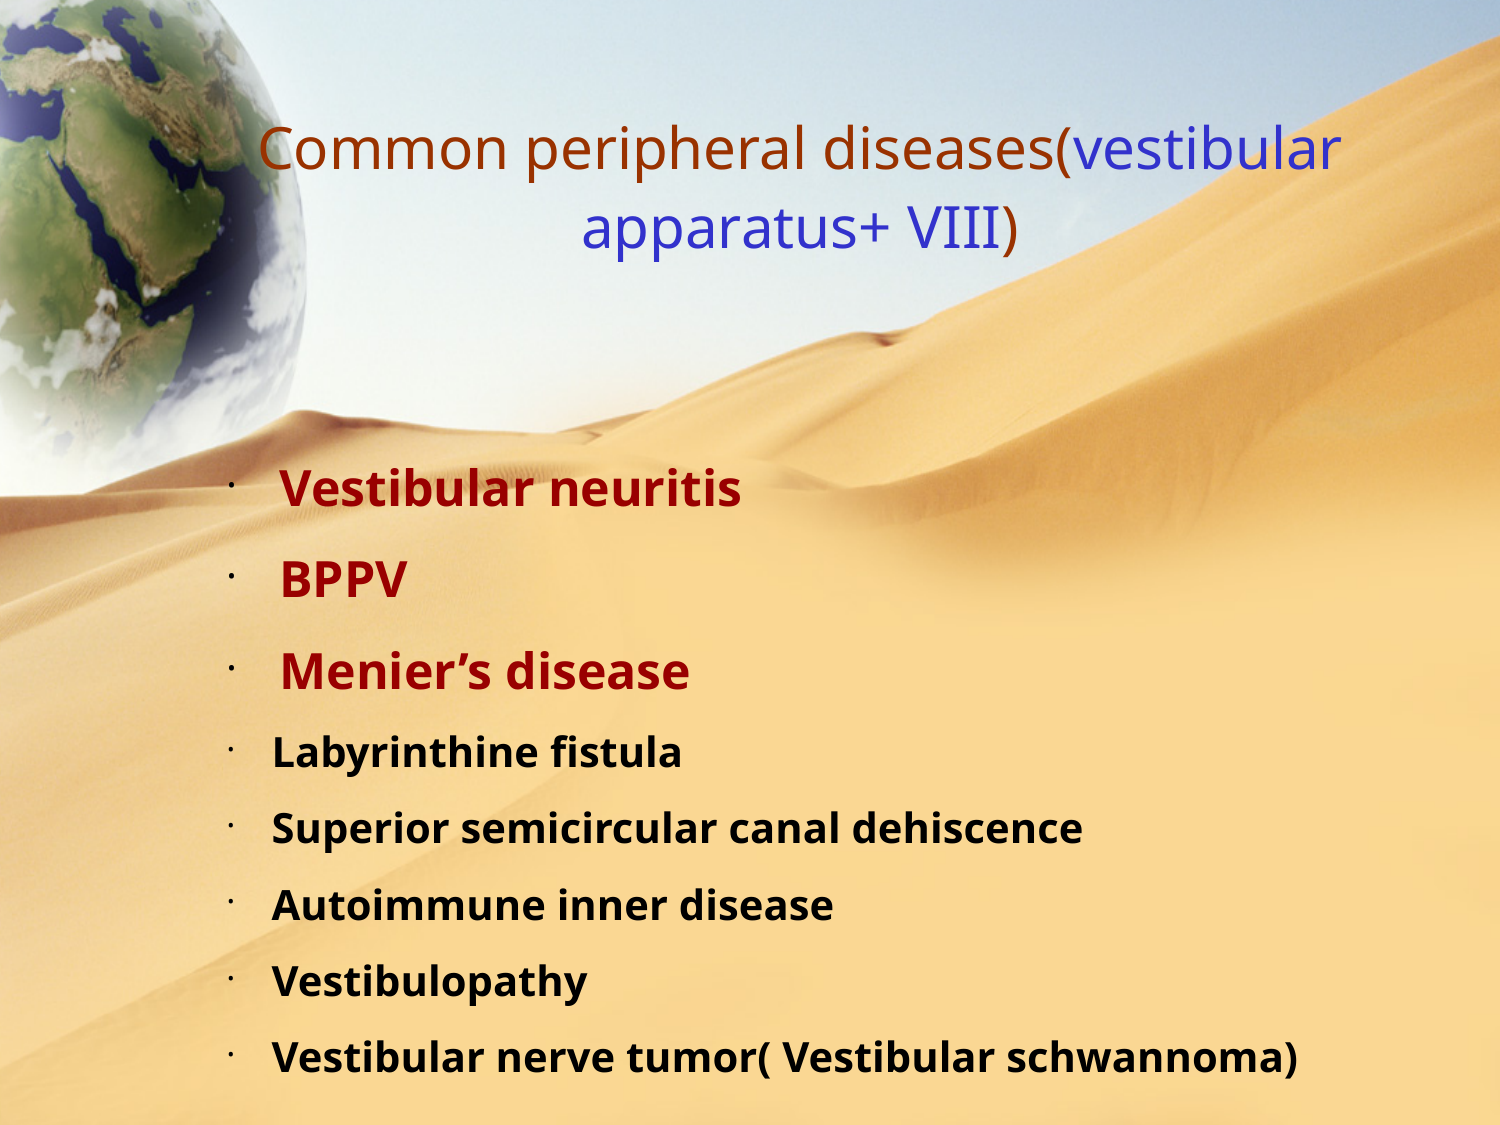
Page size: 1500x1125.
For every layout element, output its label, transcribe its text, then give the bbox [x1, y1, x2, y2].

text_box Common peripheral diseases (vestibular apparatus+ VIII) [162, 99, 1438, 288]
text_box Vestibular neuritis BPPV Menier’s disease Labyrinthine fistula Superior semicircular canal dehiscence Autoimmune inner disease Vestibulopathy Vestibular nerve tumor( Vestibular schwannoma) [212, 450, 1450, 1055]
picture [0, 0, 1500, 1125]
